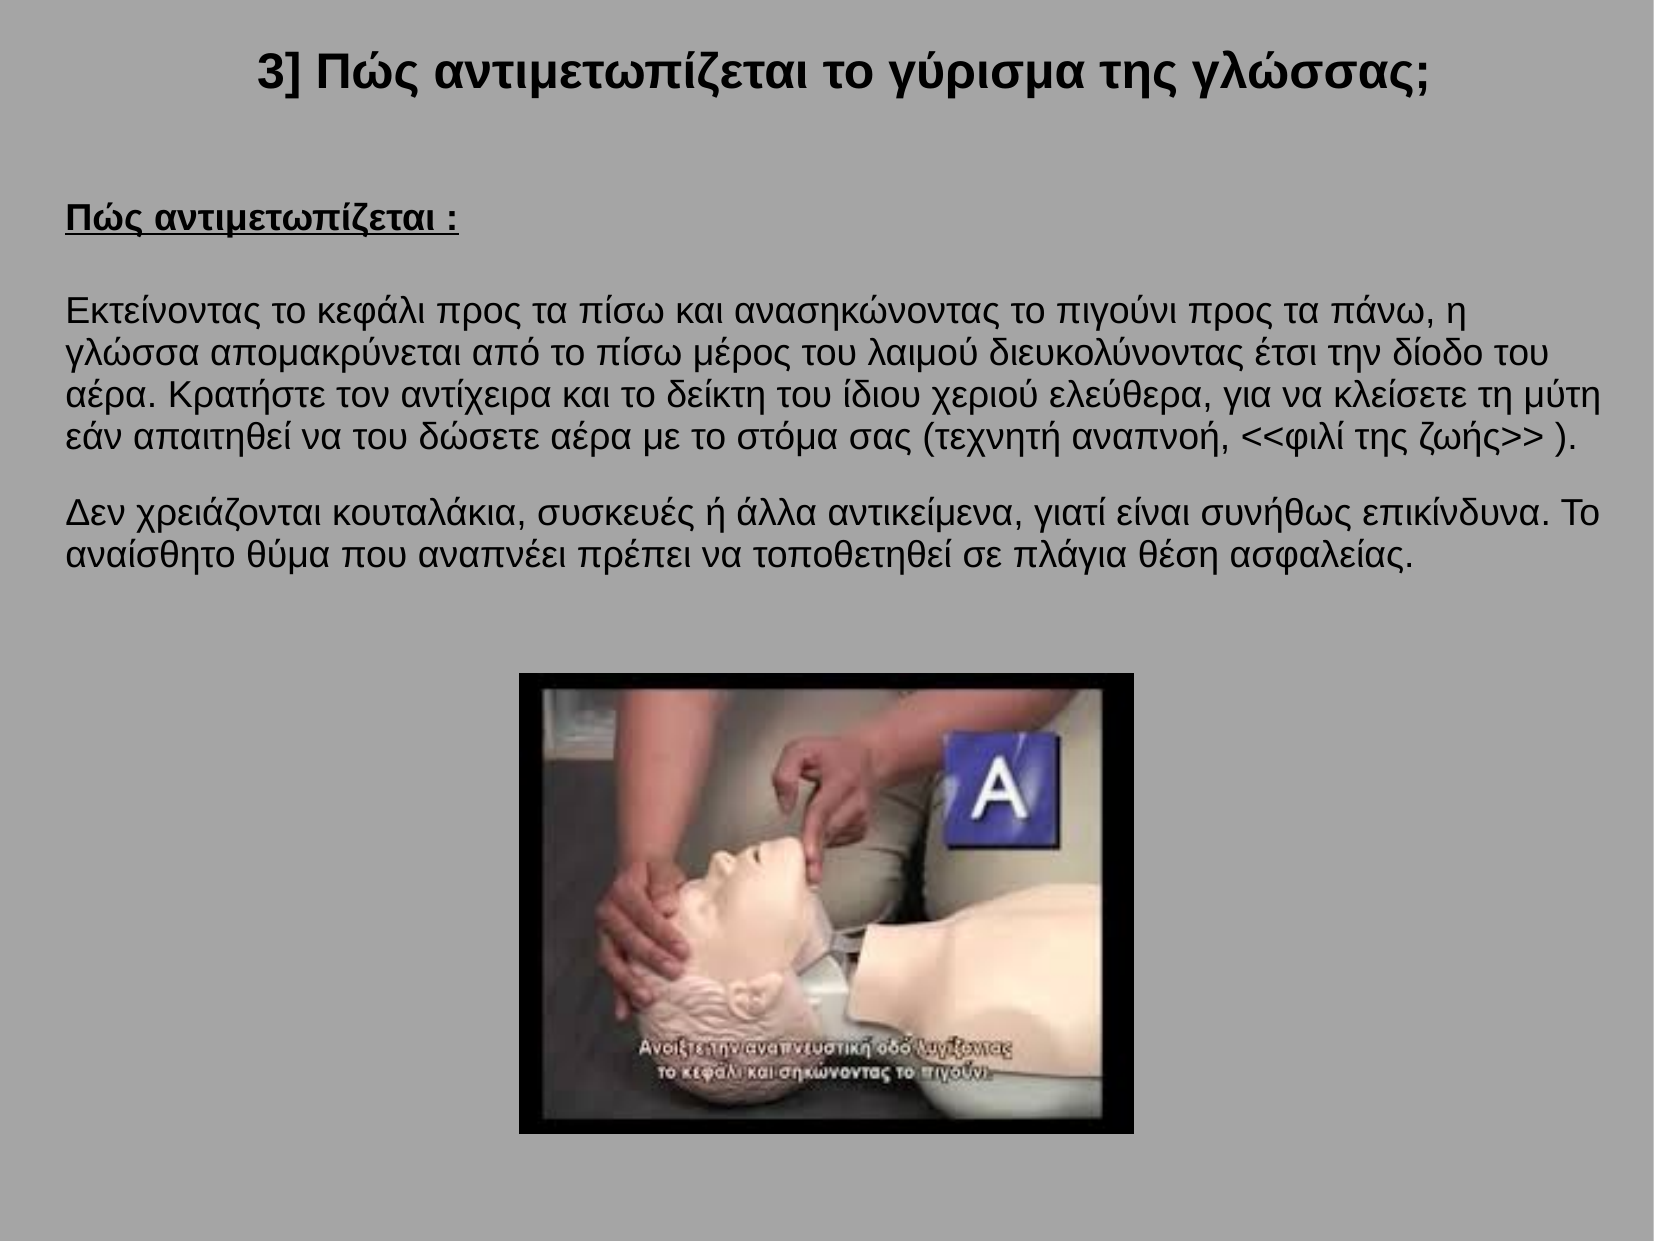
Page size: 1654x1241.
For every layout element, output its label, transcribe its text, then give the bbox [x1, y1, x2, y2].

text_box Δεν χρειάζονται κουταλάκια, συσκευές ή άλλα αντικείμενα, γιατί είναι συνήθως επικίνδυνα. Το αναίσθητο θύμα που αναπνέει πρέπει να τοποθετηθεί σε πλάγια θέση ασφαλείας. [50, 484, 1636, 738]
text_box 3] Πώς αντιμετωπίζεται το γύρισμα της γλώσσας; [35, 35, 1654, 748]
text_box Εκτείνοντας το κεφάλι προς τα πίσω και ανασηκώνοντας το πιγούνι προς τα πάνω, η γλώσσα απομακρύνεται από το πίσω μέρος του λαιμού διευκολύνοντας έτσι την δίοδο του αέρα. Κρατήστε τον αντίχειρα και το δείκτη του ίδιου χεριού ελεύθερα, για να κλείσετε τη μύτη εάν απαιτηθεί να του δώσετε αέρα με το στόμα σας (τεχνητή αναπνοή, <<φιλί της ζωής>> ). [50, 282, 1619, 484]
picture [0, 0, 1654, 1241]
text_box Πώς αντιμετωπίζεται : [50, 188, 768, 282]
